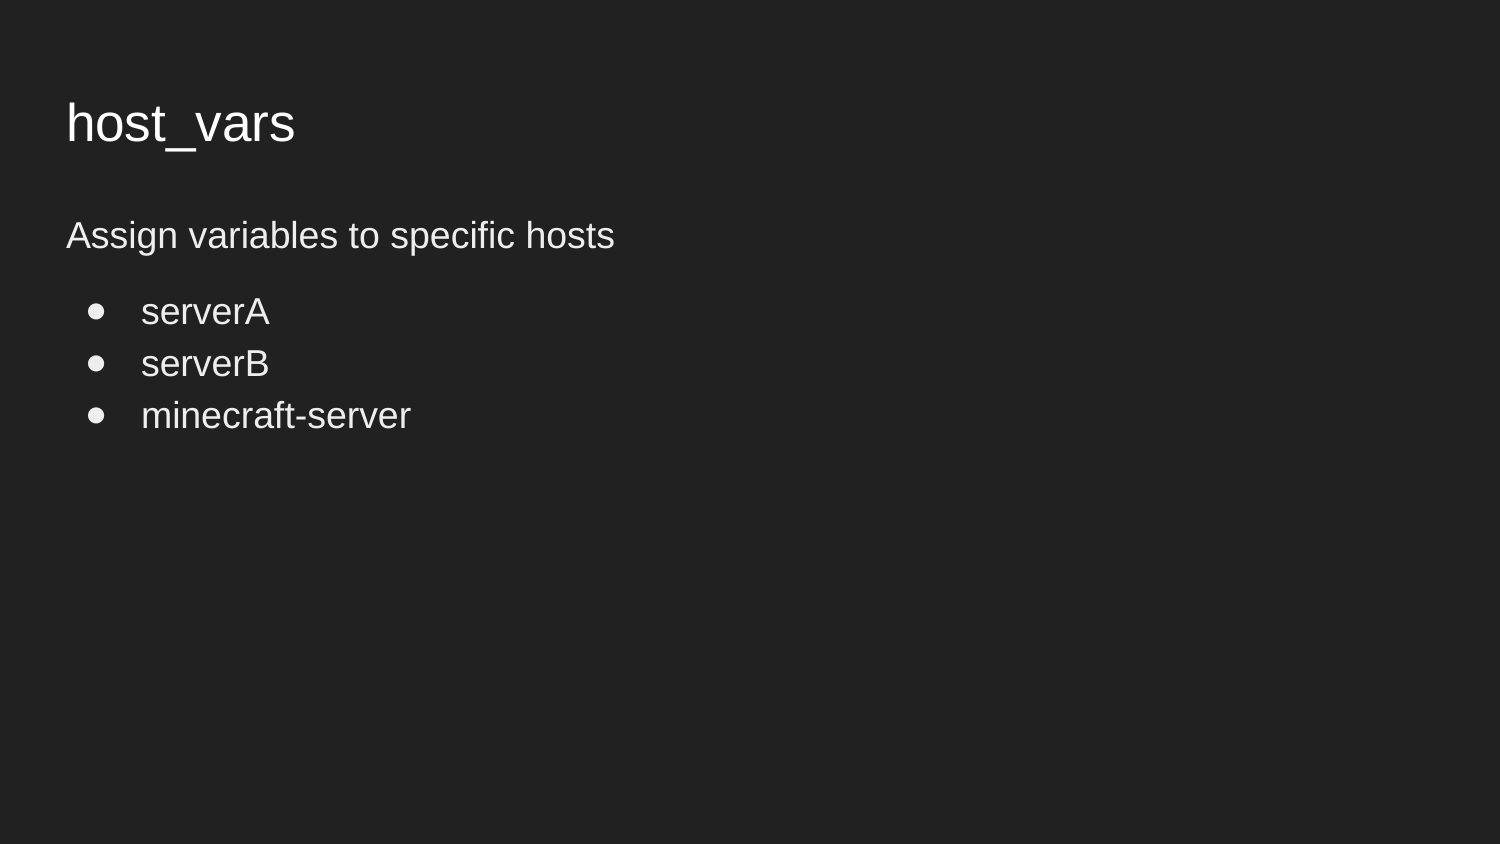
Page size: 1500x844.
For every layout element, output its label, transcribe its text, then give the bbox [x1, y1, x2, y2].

title host_vars [51, 72, 1449, 167]
list Assign variables to specific hosts serverA serverB minecraft-server [51, 189, 706, 750]
